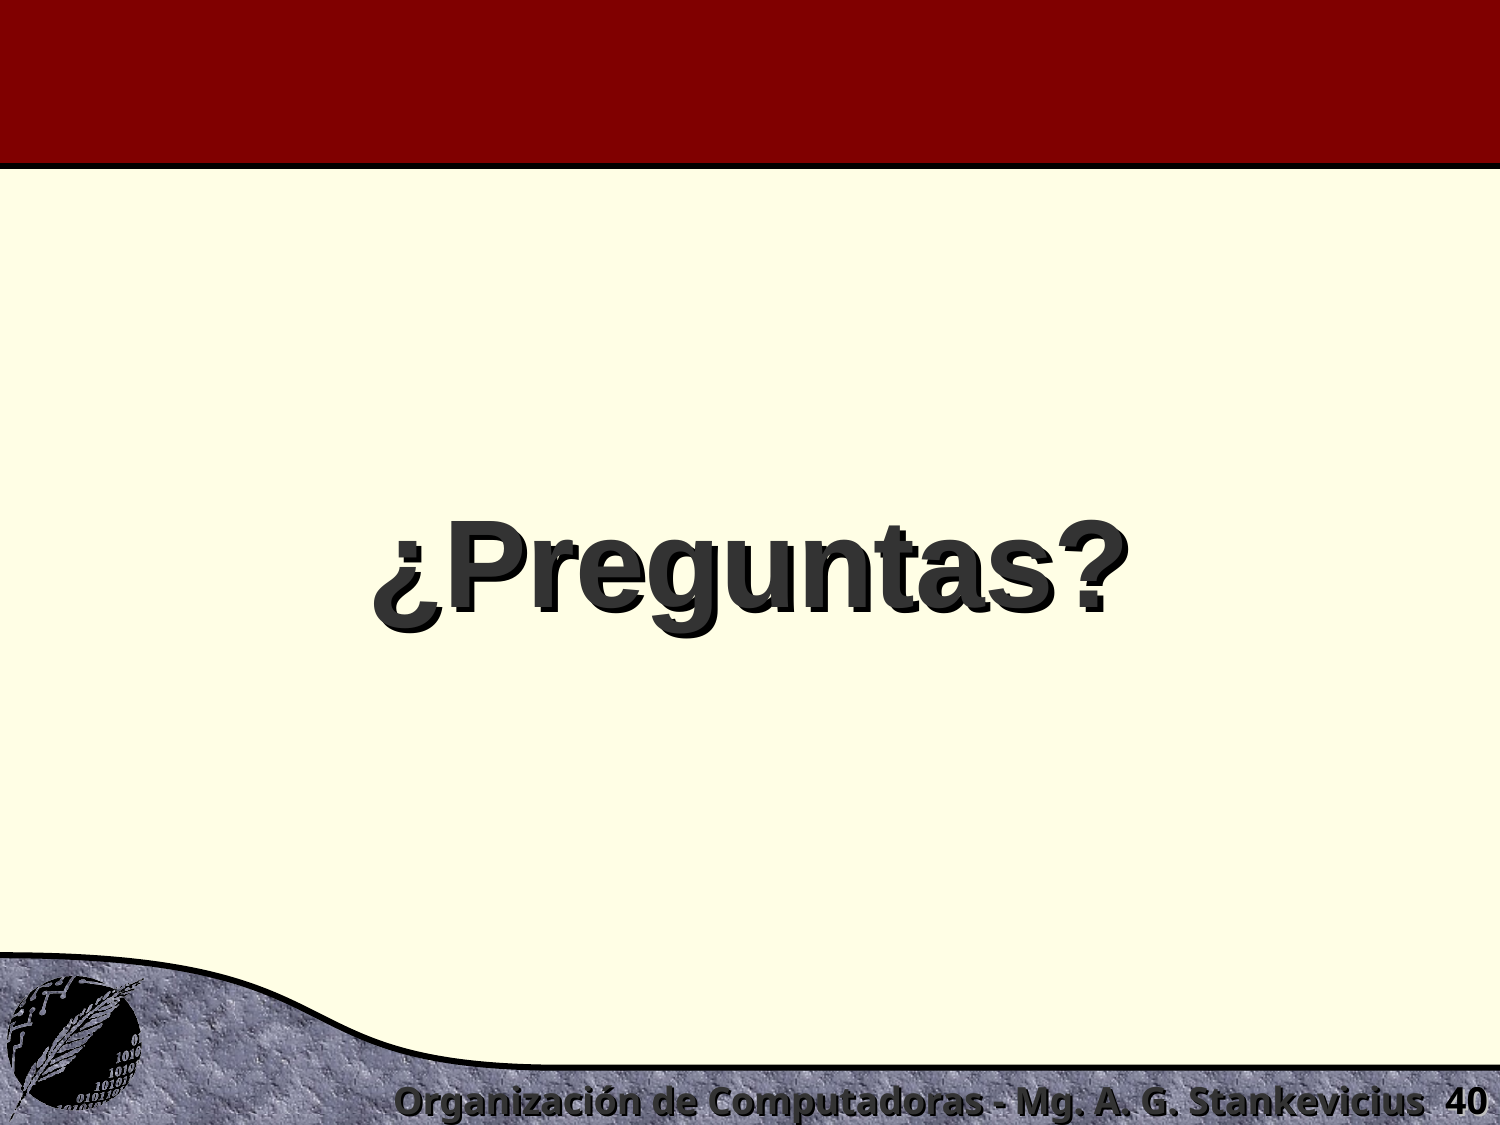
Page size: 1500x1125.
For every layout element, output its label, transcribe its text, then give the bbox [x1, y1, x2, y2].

picture [448, 1100, 455, 1110]
picture [802, 1100, 806, 1110]
picture [1058, 1100, 1065, 1110]
picture [0, 959, 1500, 1125]
subtitle ¿Preguntas? [11, 192, 1486, 935]
